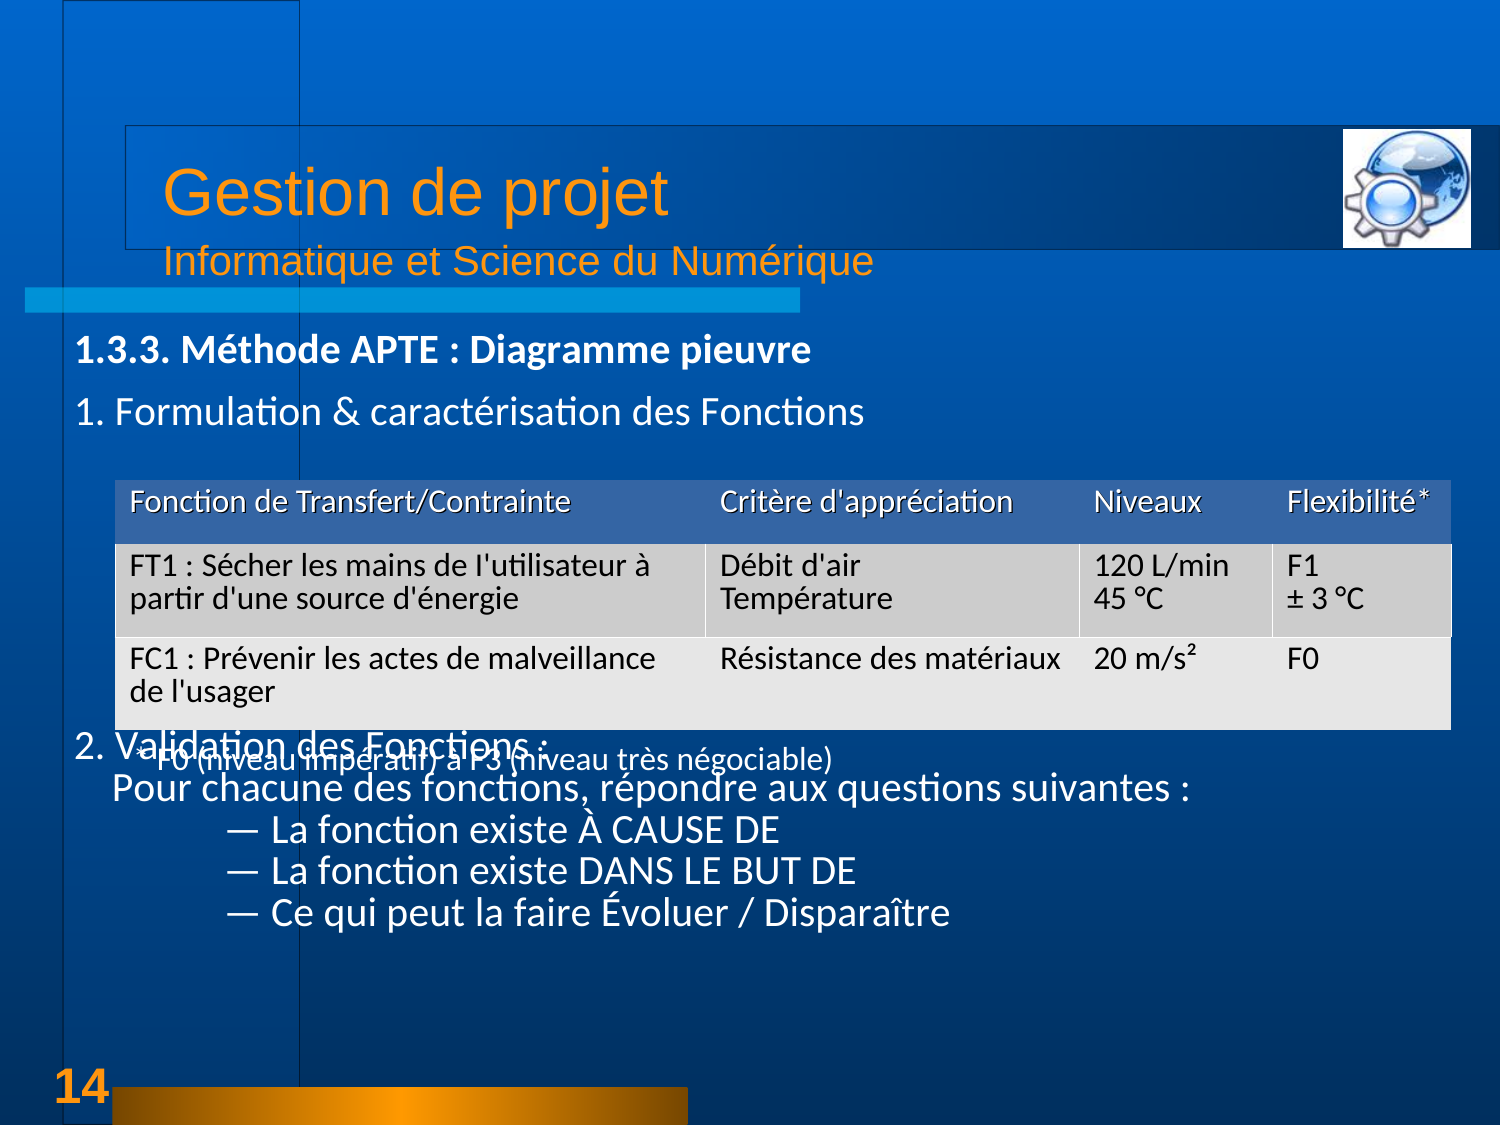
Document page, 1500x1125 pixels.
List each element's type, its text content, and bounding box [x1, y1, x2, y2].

table_cell Résistance des matériaux [705, 638, 1079, 730]
table_cell FC1 : Prévenir les actes de malveillance de l'usager [115, 638, 705, 730]
picture [1343, 129, 1471, 248]
table_cell F1 ± 3 °C [1273, 544, 1451, 637]
text_box * F0 (niveau impératif) à F3 (niveau très négociable) [118, 738, 1152, 794]
table_cell FT1 : Sécher les mains de I'utilisateur à partir d'une source d'énergie [116, 544, 705, 637]
table_cell 120 L/min 45 °C [1080, 544, 1272, 637]
table_header Critère d'appréciation [705, 480, 1079, 544]
table_cell 20 m/s² [1079, 638, 1272, 730]
table_cell F0 [1272, 638, 1451, 730]
table_header Niveaux [1079, 480, 1272, 544]
table_header Fonction de Transfert/Contrainte [115, 480, 705, 544]
table_cell Débit d'air Température [706, 544, 1079, 637]
text_box 1.3.3. Méthode APTE : Diagramme pieuvre 1. Formulation & caractérisation des Fonctions 2. Validation des Fonctions : Pour chacune des fonctions, répondre aux questions suivantes : — La fonction existe À CAUSE DE — La fonction existe DANS LE BUT DE — Ce qui peut la faire Évoluer / Disparaître [59, 324, 1477, 1079]
table_header Flexibilité* [1272, 480, 1451, 544]
